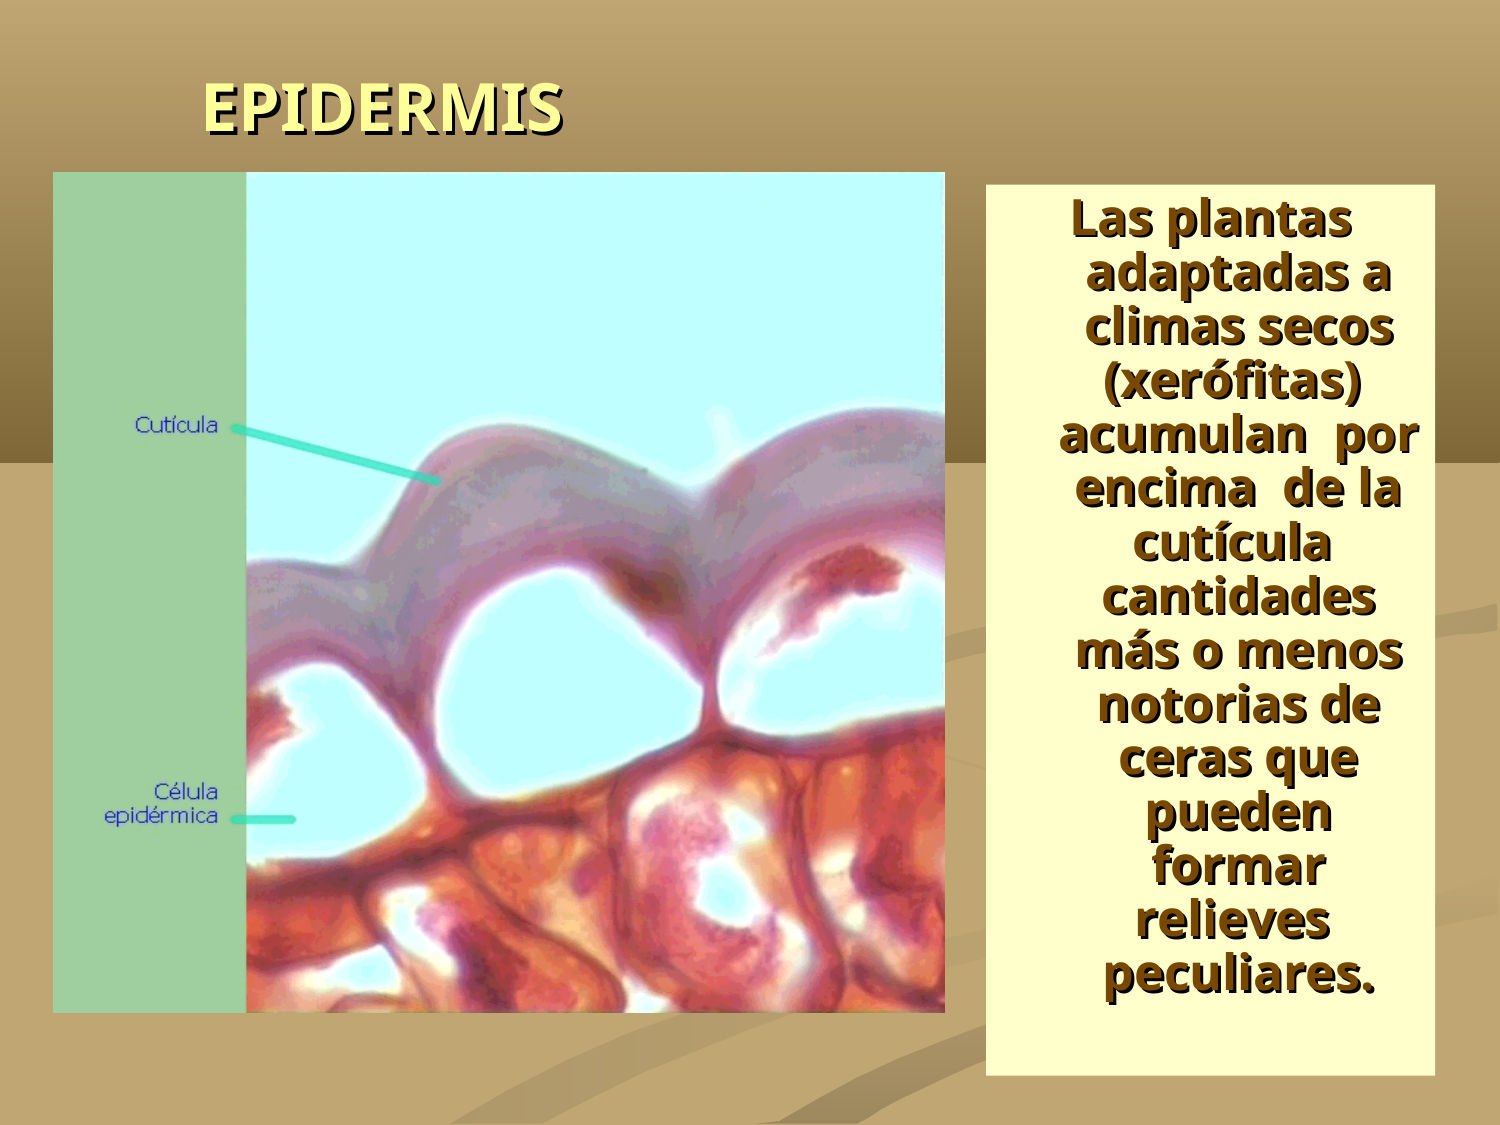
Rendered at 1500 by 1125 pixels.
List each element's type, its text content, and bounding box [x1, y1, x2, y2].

list Las plantas adaptadas a climas secos (xerófitas) acumulan por encima de la cutícula cantidades más o menos notorias de ceras que pueden formar relieves peculiares. [986, 184, 1436, 1022]
text_box [53, 172, 945, 1013]
title EPIDERMIS [76, 42, 688, 168]
